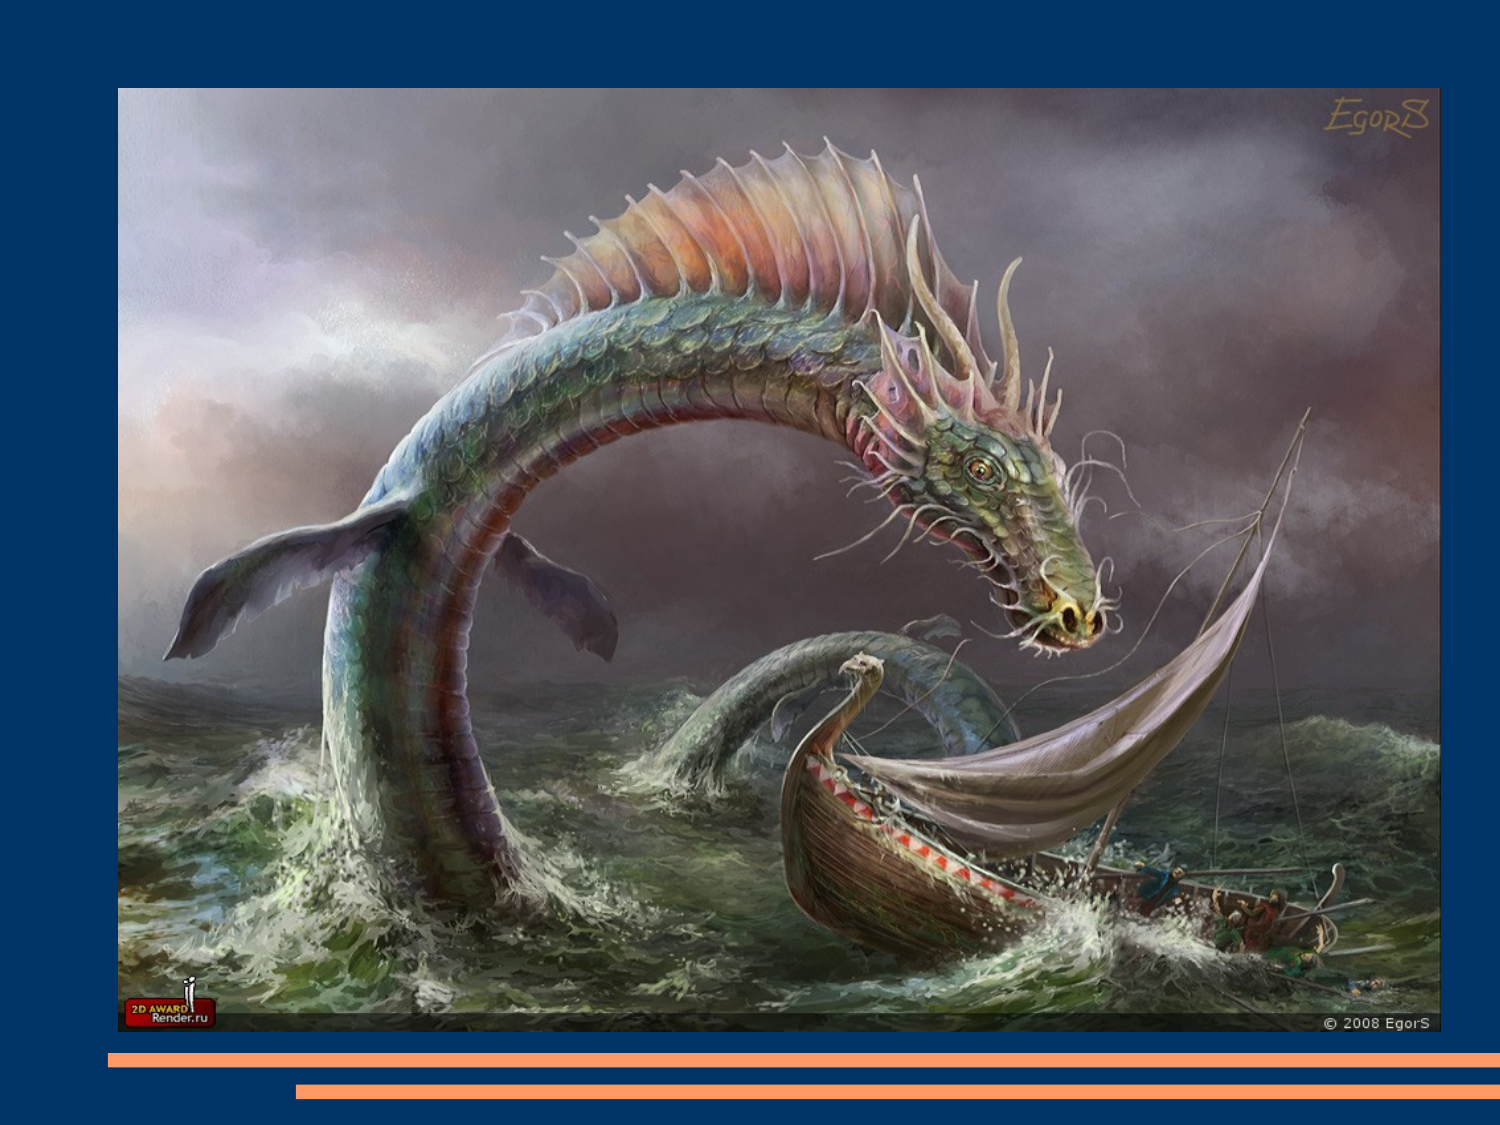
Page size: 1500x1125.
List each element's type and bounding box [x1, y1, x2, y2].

picture [118, 88, 1441, 1033]
